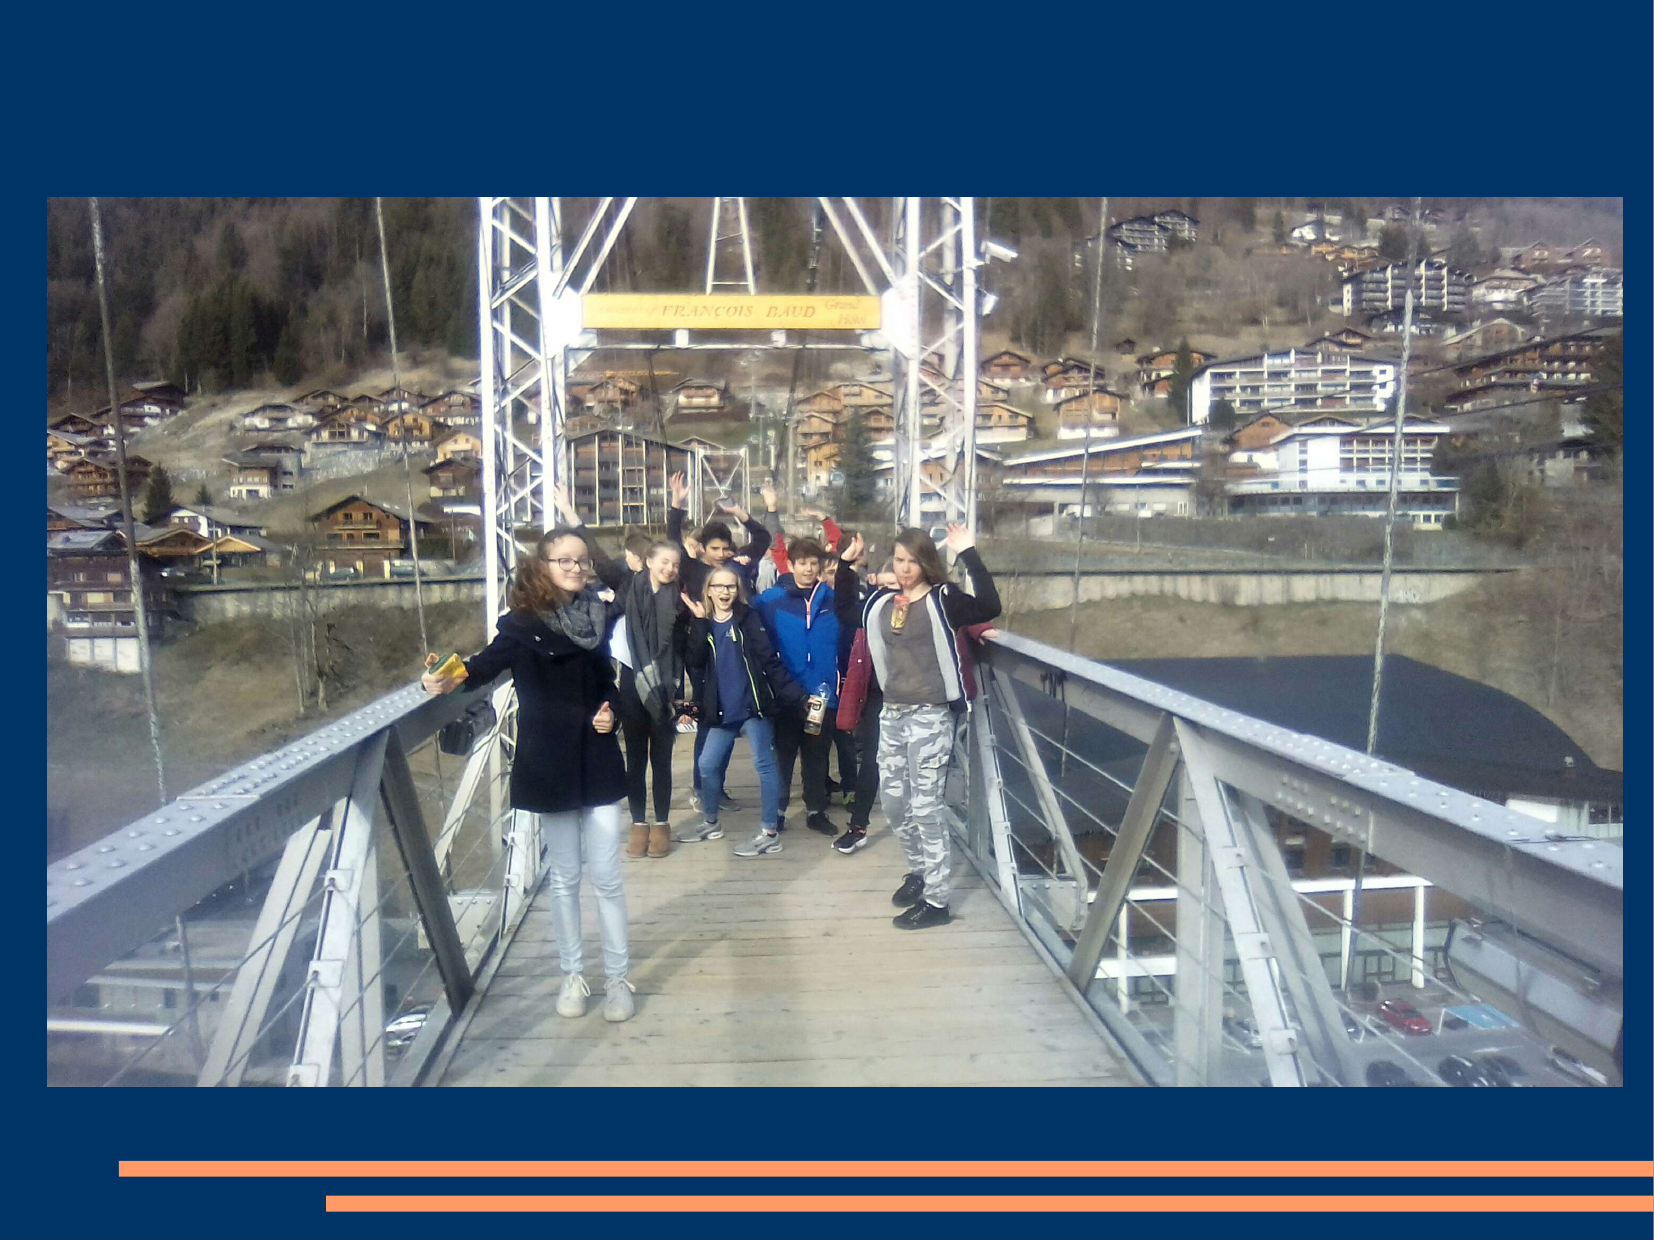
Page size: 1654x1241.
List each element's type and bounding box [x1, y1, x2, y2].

picture [47, 197, 1623, 1087]
